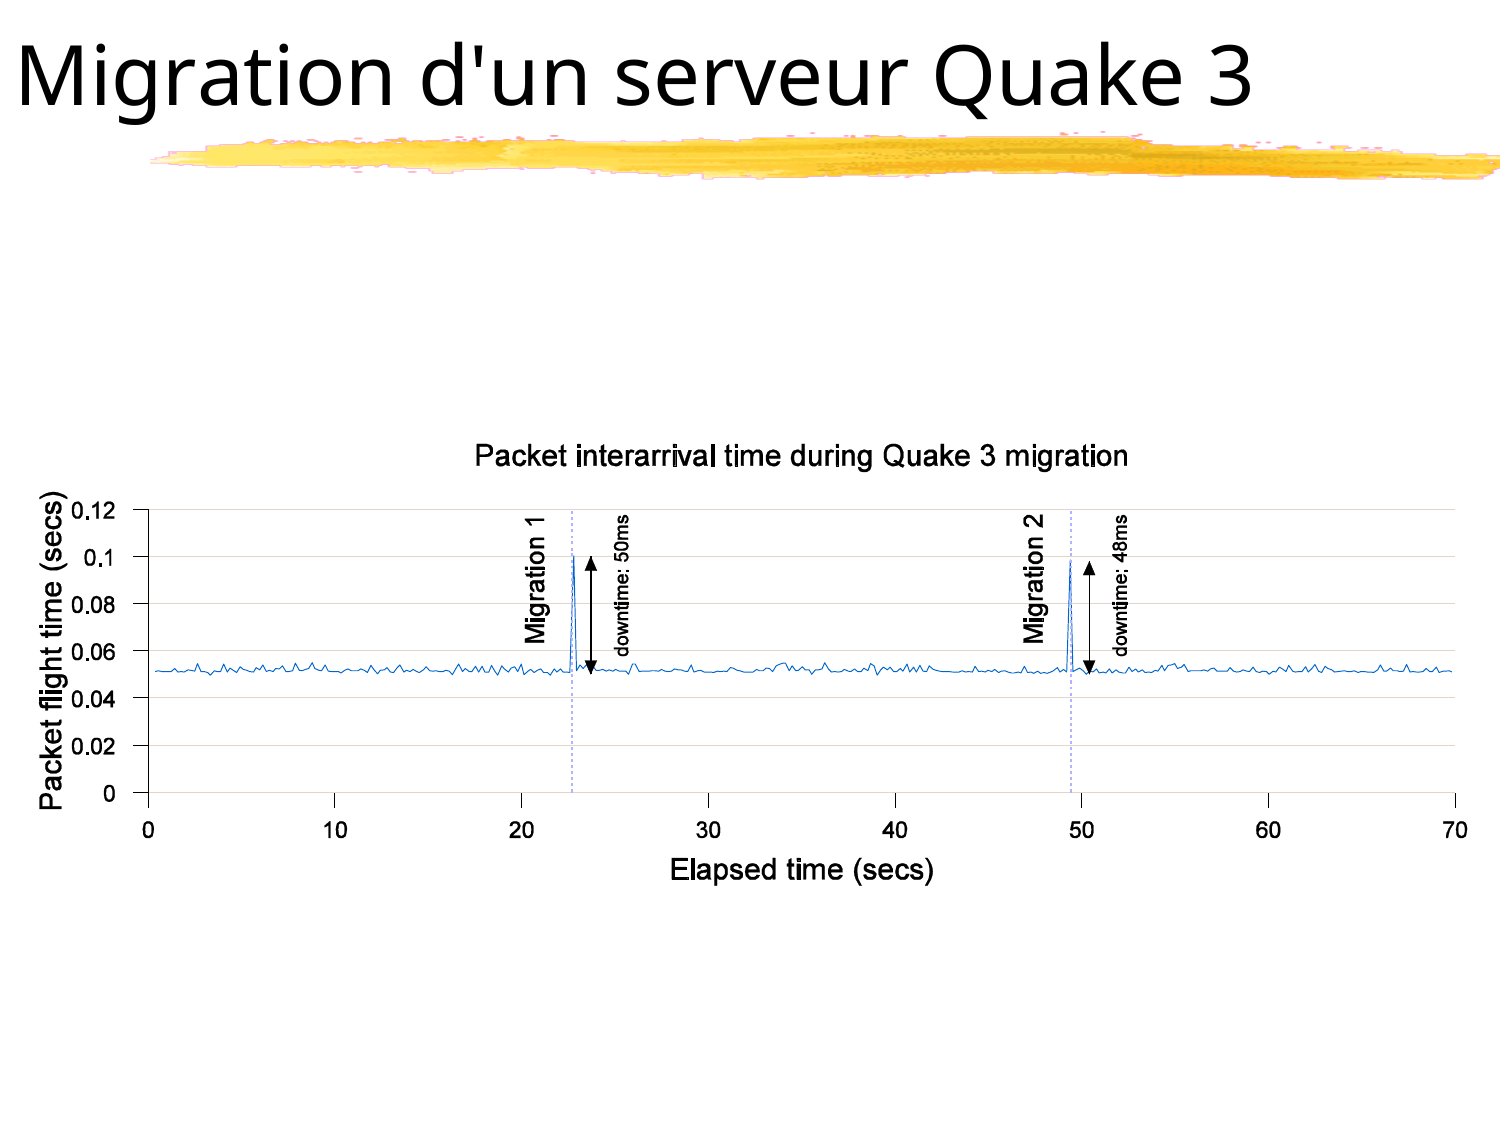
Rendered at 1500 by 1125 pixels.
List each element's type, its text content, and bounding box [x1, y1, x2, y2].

title Migration d'un serveur Quake 3 [0, 0, 1500, 133]
picture [0, 403, 1500, 906]
picture [150, 133, 1500, 190]
